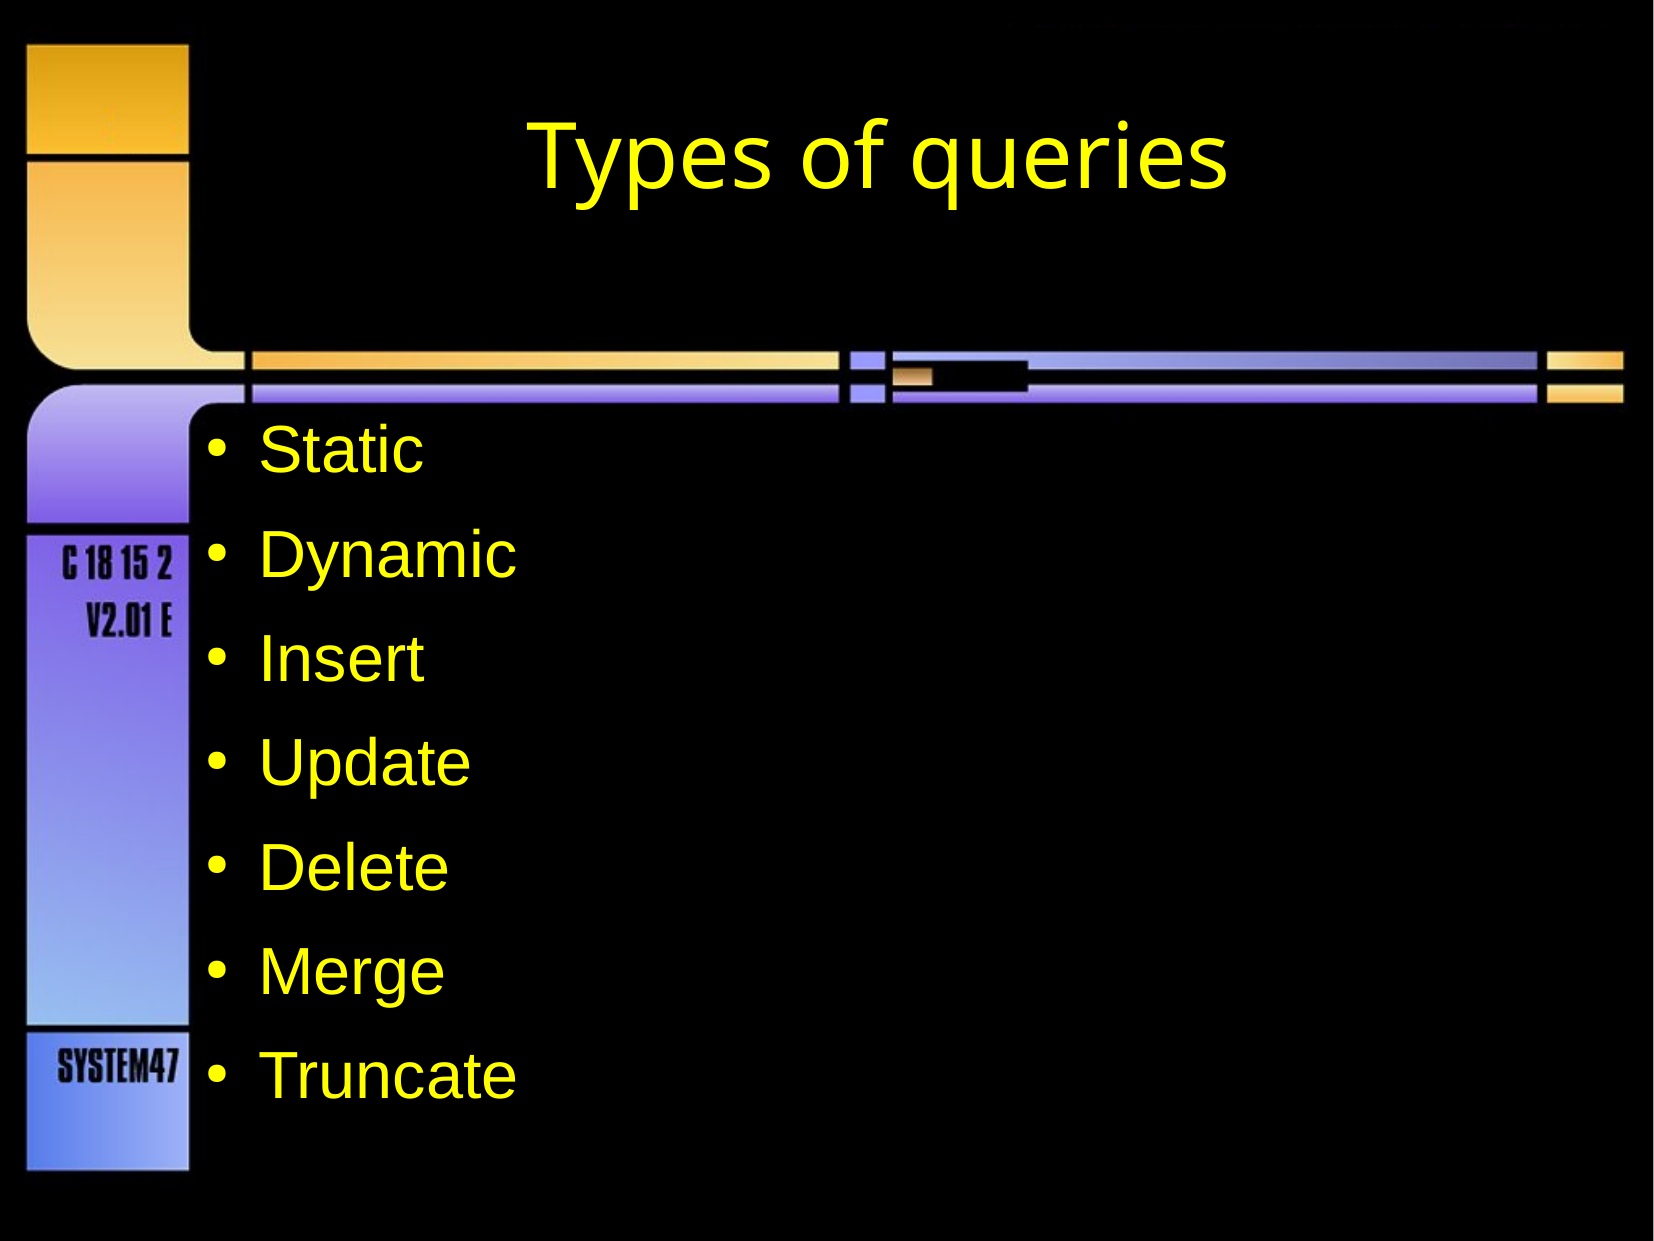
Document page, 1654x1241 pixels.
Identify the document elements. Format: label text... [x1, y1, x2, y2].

list Static Dynamic Insert Update Delete Merge Truncate [187, 412, 1571, 1171]
picture [0, 0, 1654, 1241]
title Types of queries [187, 49, 1571, 257]
